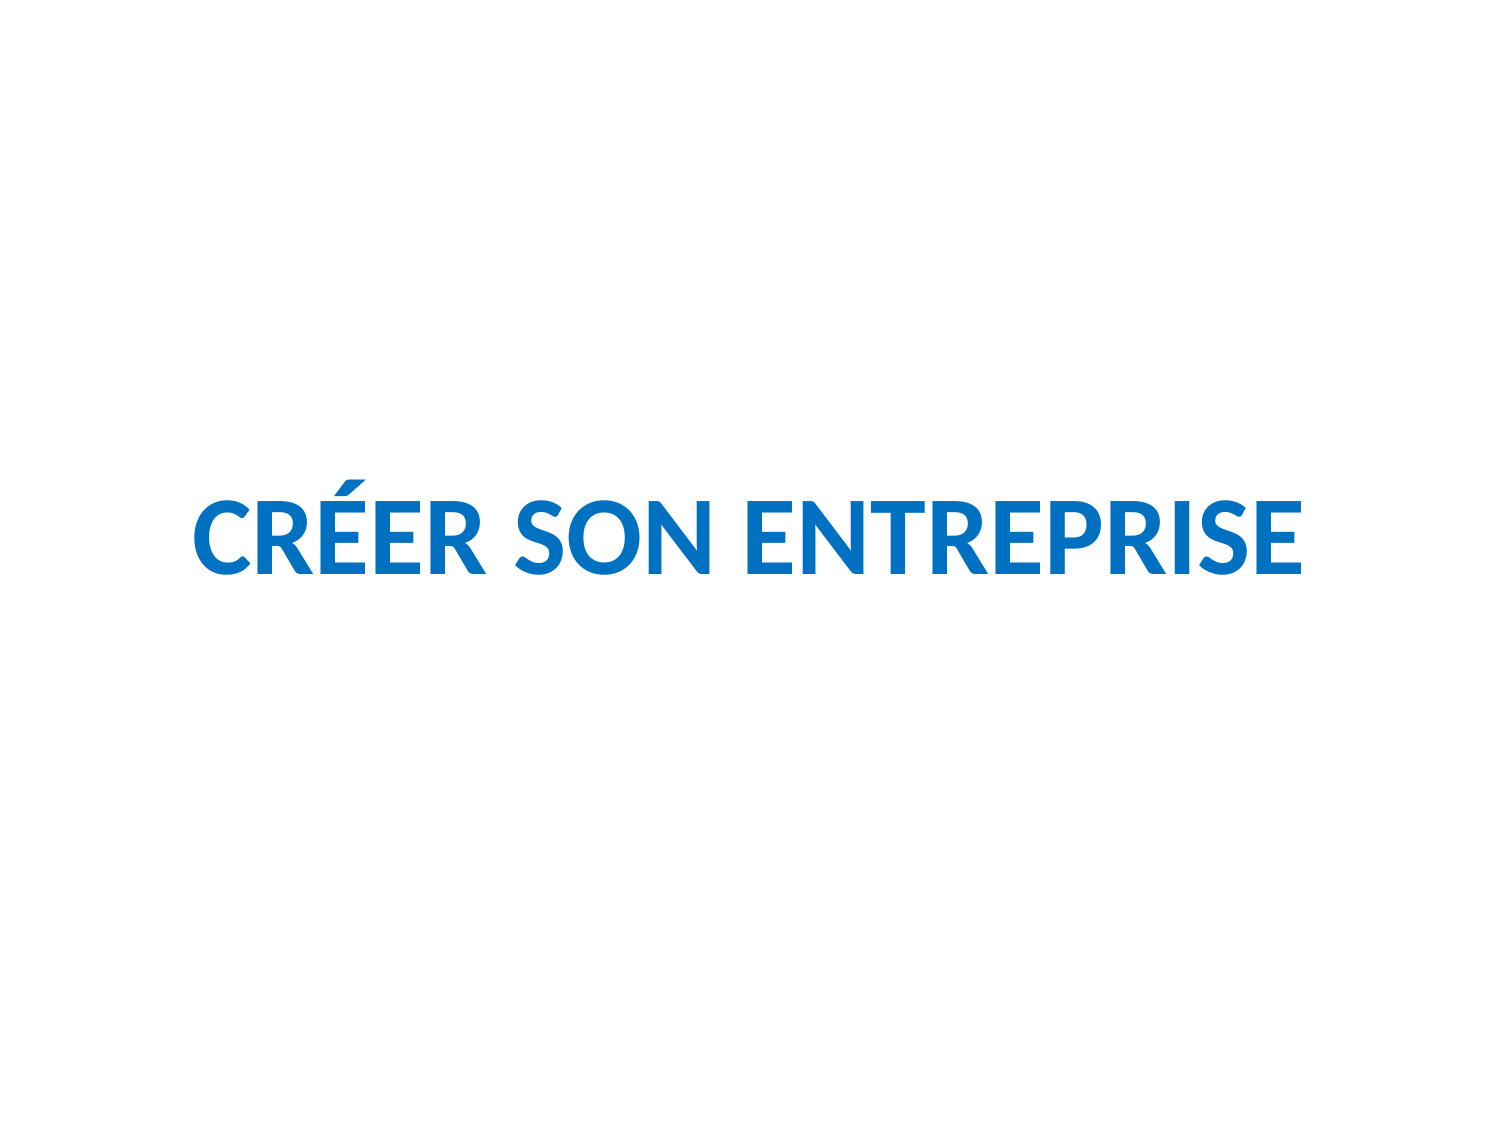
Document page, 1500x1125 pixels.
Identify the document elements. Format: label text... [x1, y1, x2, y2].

title CRÉER SON ENTREPRISE [112, 408, 1388, 651]
